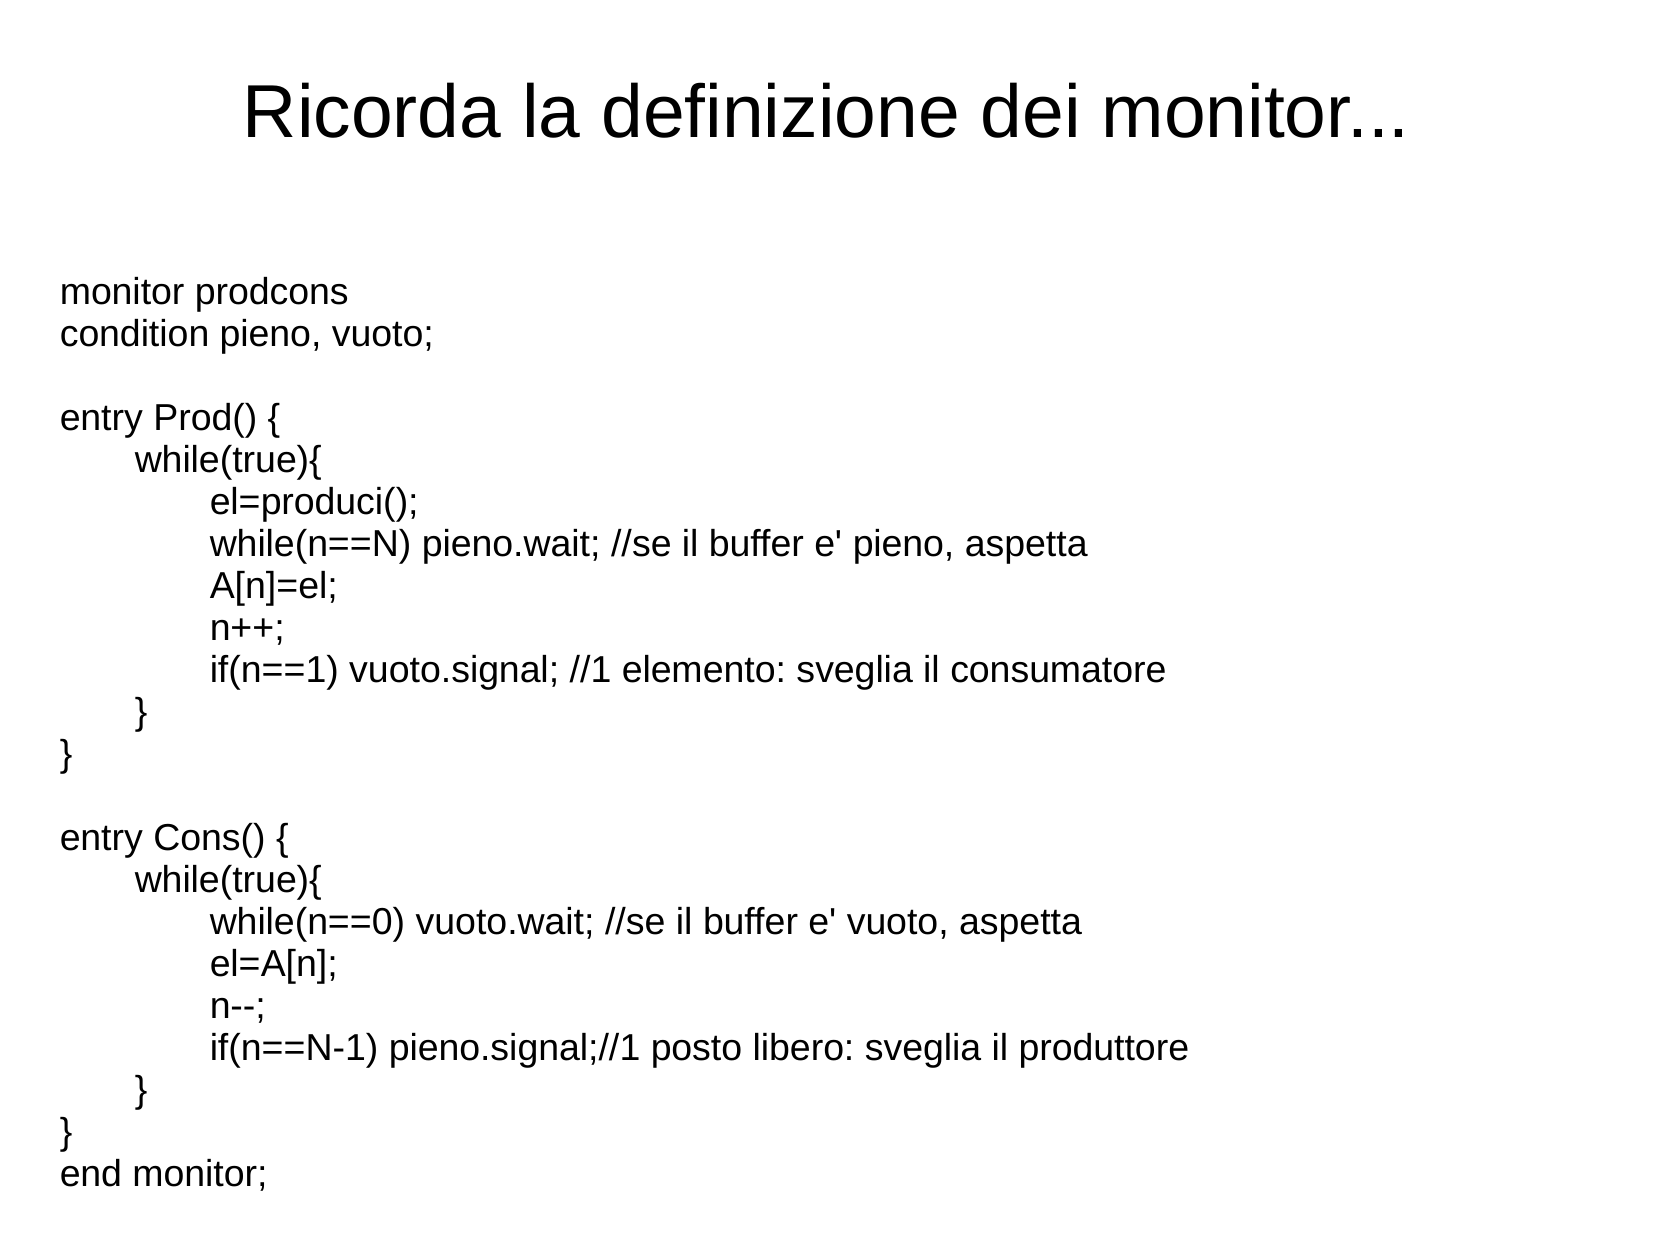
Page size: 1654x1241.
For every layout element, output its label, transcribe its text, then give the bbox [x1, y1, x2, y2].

text_box monitor prodcons condition pieno, vuoto; entry Prod() { while(true){ el=produci(); while(n==N) pieno.wait; //se il buffer e' pieno, aspetta A[n]=el; n++; if(n==1) vuoto.signal; //1 elemento: sveglia il consumatore } } entry Cons() { while(true){ while(n==0) vuoto.wait; //se il buffer e' vuoto, aspetta el=A[n]; n--; if(n==N-1) pieno.signal;//1 posto libero: sveglia il produttore } } end monitor; [45, 263, 1654, 1202]
title Ricorda la definizione dei monitor... [82, 8, 1571, 216]
